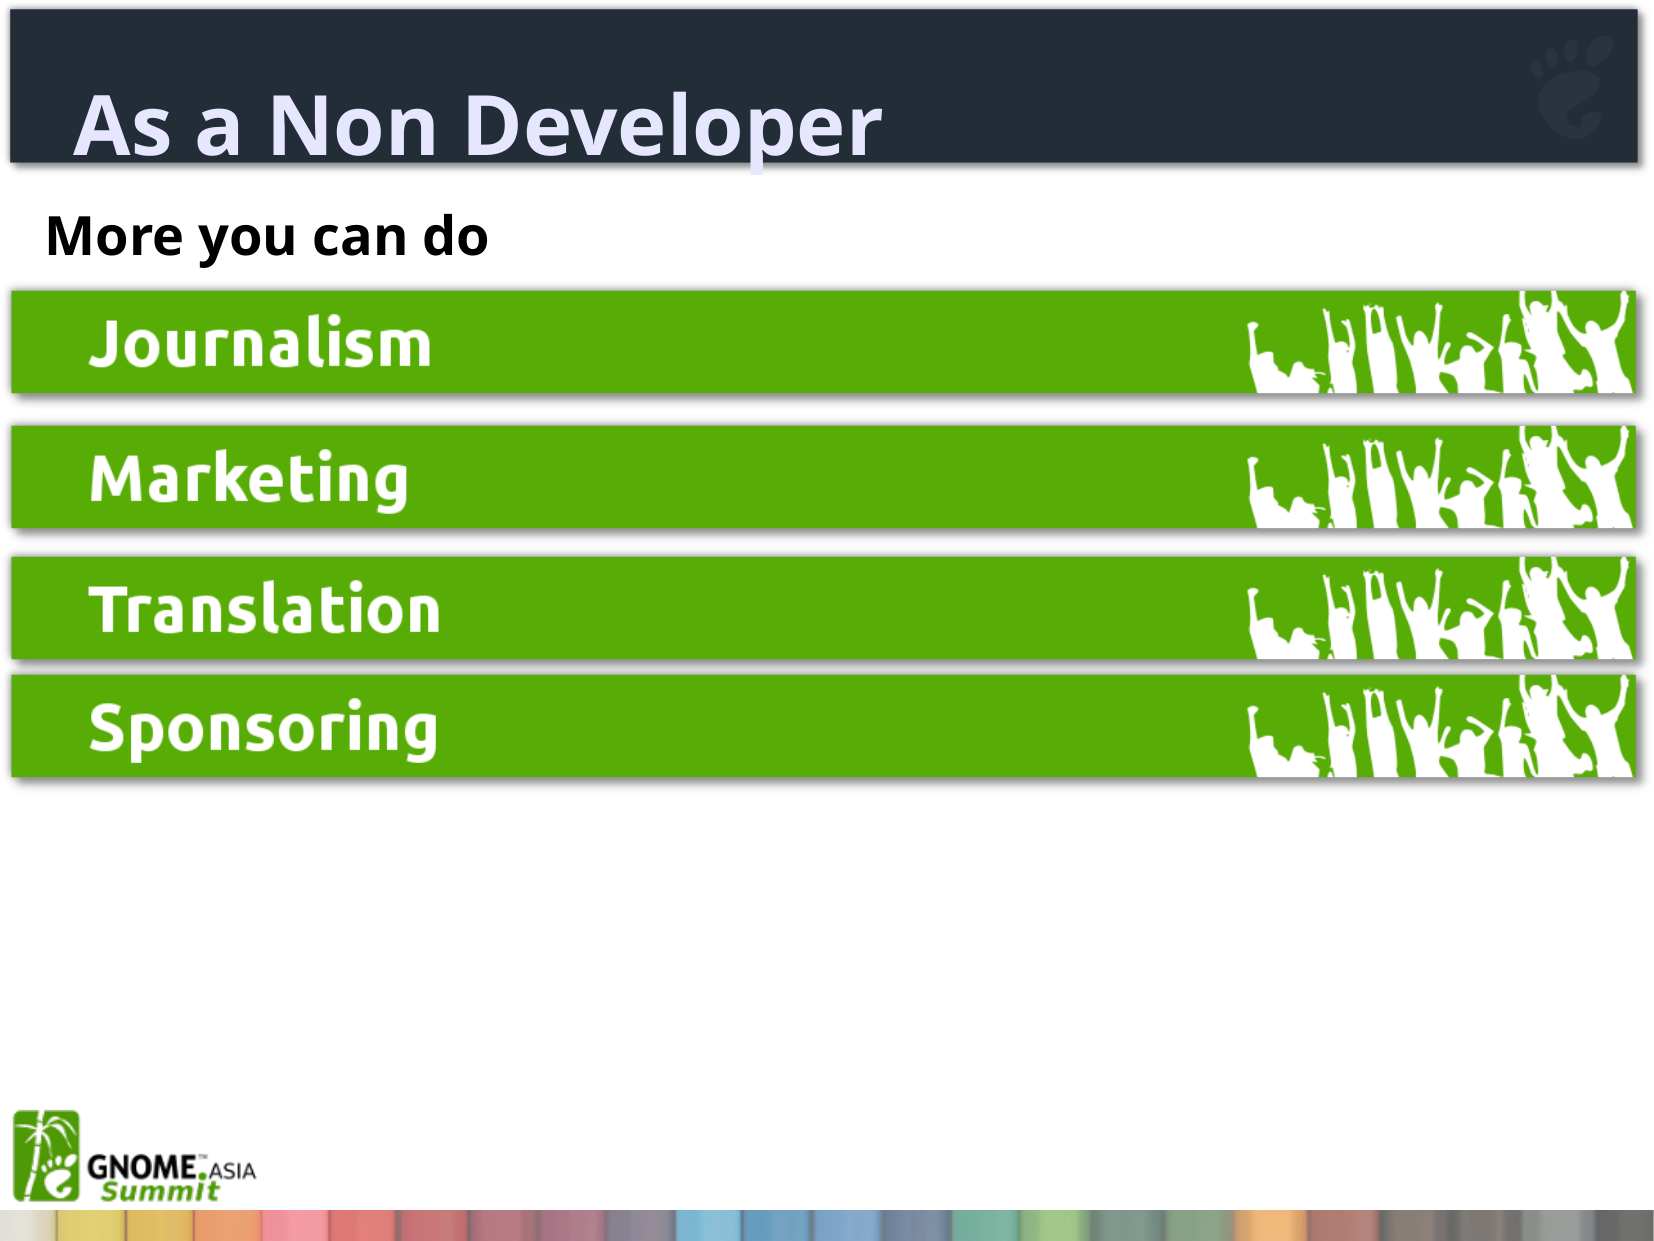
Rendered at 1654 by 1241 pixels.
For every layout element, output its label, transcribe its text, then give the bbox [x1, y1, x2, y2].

picture [0, 278, 1654, 798]
text_box More you can do [29, 190, 518, 266]
picture [0, 0, 1654, 179]
picture [0, 1101, 1654, 1241]
text_box As a Non Developer [59, 59, 872, 168]
